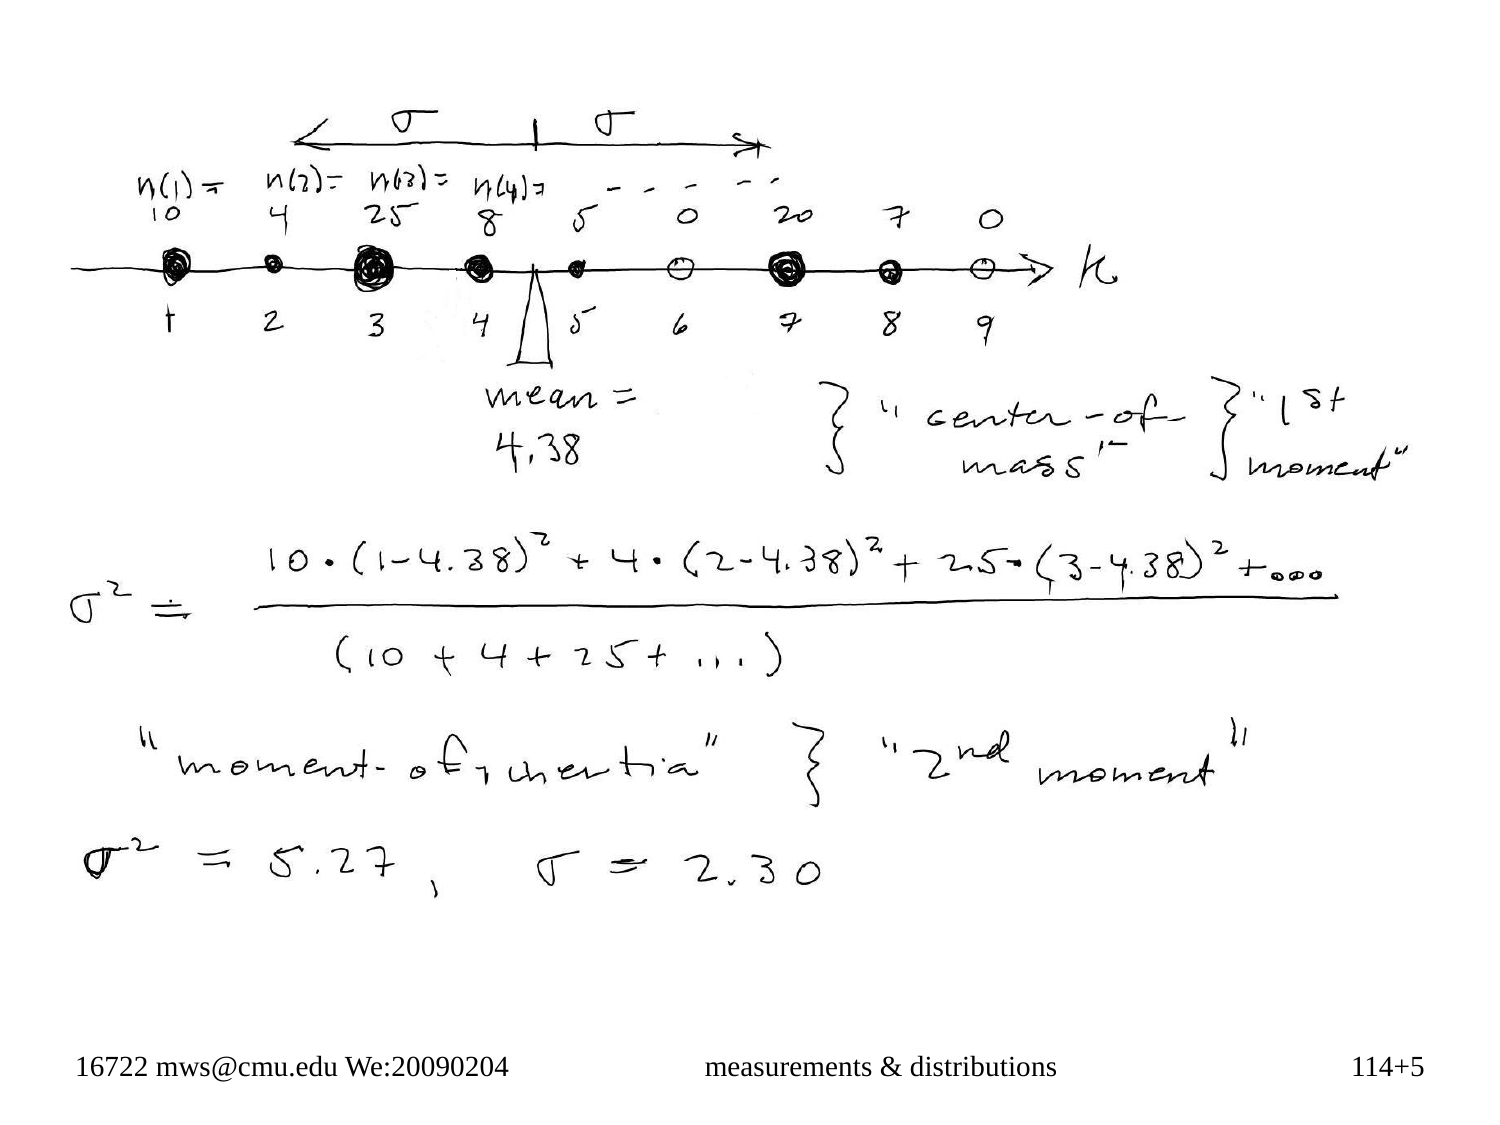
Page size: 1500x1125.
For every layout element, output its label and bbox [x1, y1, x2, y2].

picture [50, 87, 1430, 913]
